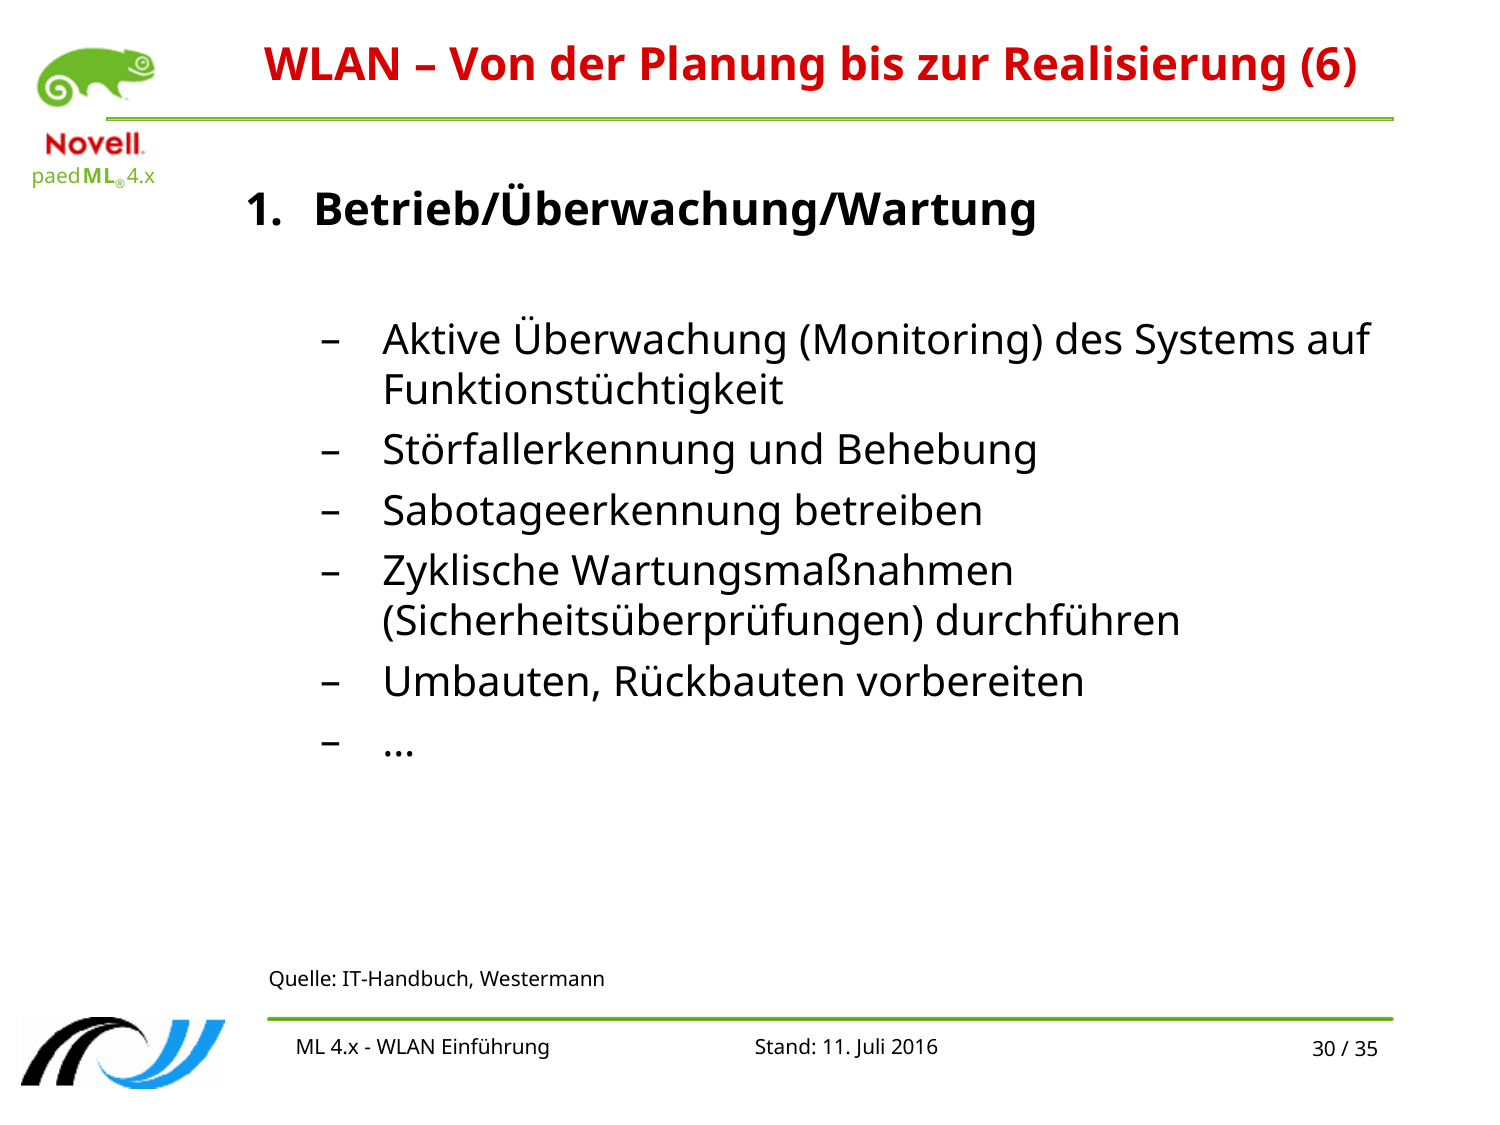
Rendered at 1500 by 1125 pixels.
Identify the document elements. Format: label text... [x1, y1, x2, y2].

text_box Quelle: IT-Handbuch, Westermann [253, 958, 674, 999]
picture [24, 32, 167, 175]
list Betrieb/Überwachung/Wartung Aktive Überwachung (Monitoring) des Systems auf Funktionstüchtigkeit Störfallerkennung und Behebung Sabotageerkennung betreiben Zyklische Wartungsmaßnahmen (Sicherheitsüberprüfungen) durchführen Umbauten, Rückbauten vorbereiten … [230, 172, 1388, 986]
picture [21, 1017, 225, 1089]
title WLAN – Von der Planung bis zur Realisierung (6) [232, 12, 1459, 113]
